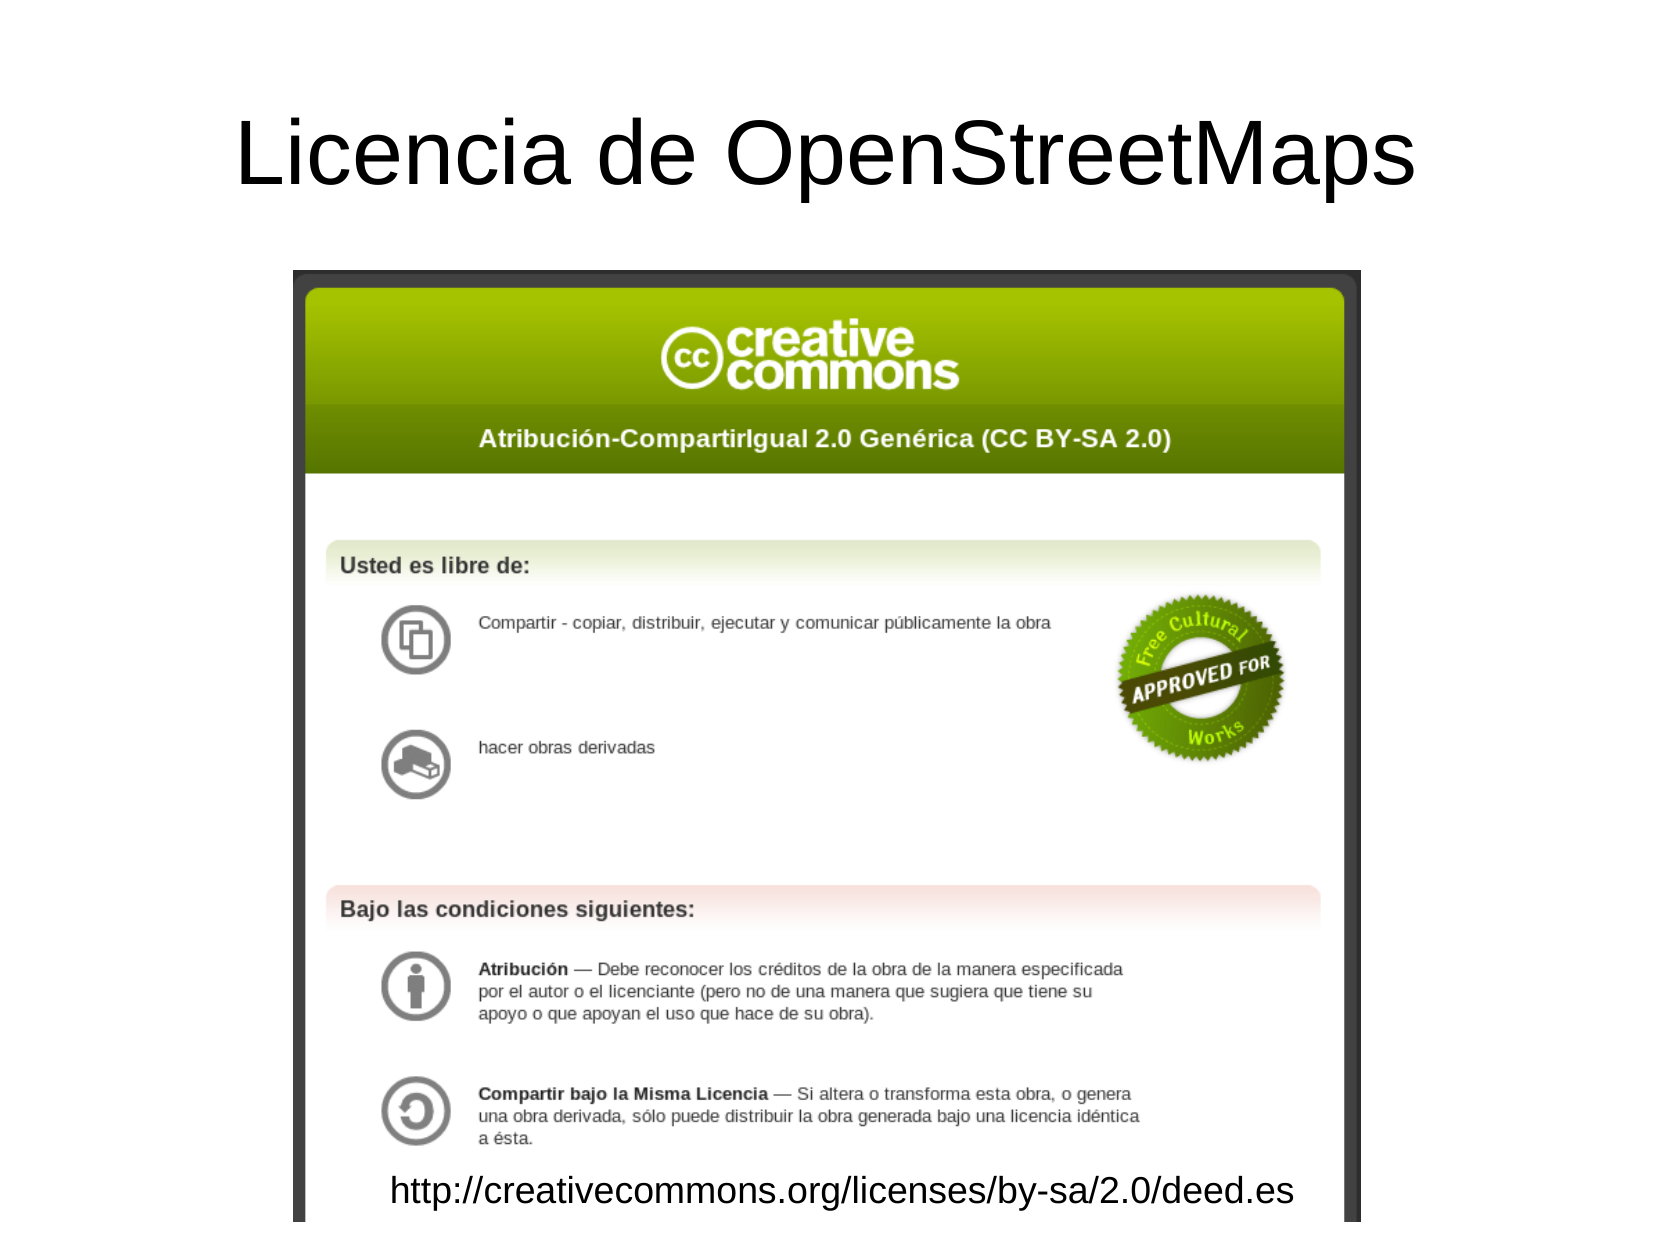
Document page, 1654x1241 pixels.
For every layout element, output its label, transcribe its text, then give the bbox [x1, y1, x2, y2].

title Licencia de OpenStreetMaps [82, 49, 1571, 257]
picture [293, 270, 1361, 1222]
text_box http://creativecommons.org/licenses/by-sa/2.0/deed.es [375, 1162, 1310, 1220]
